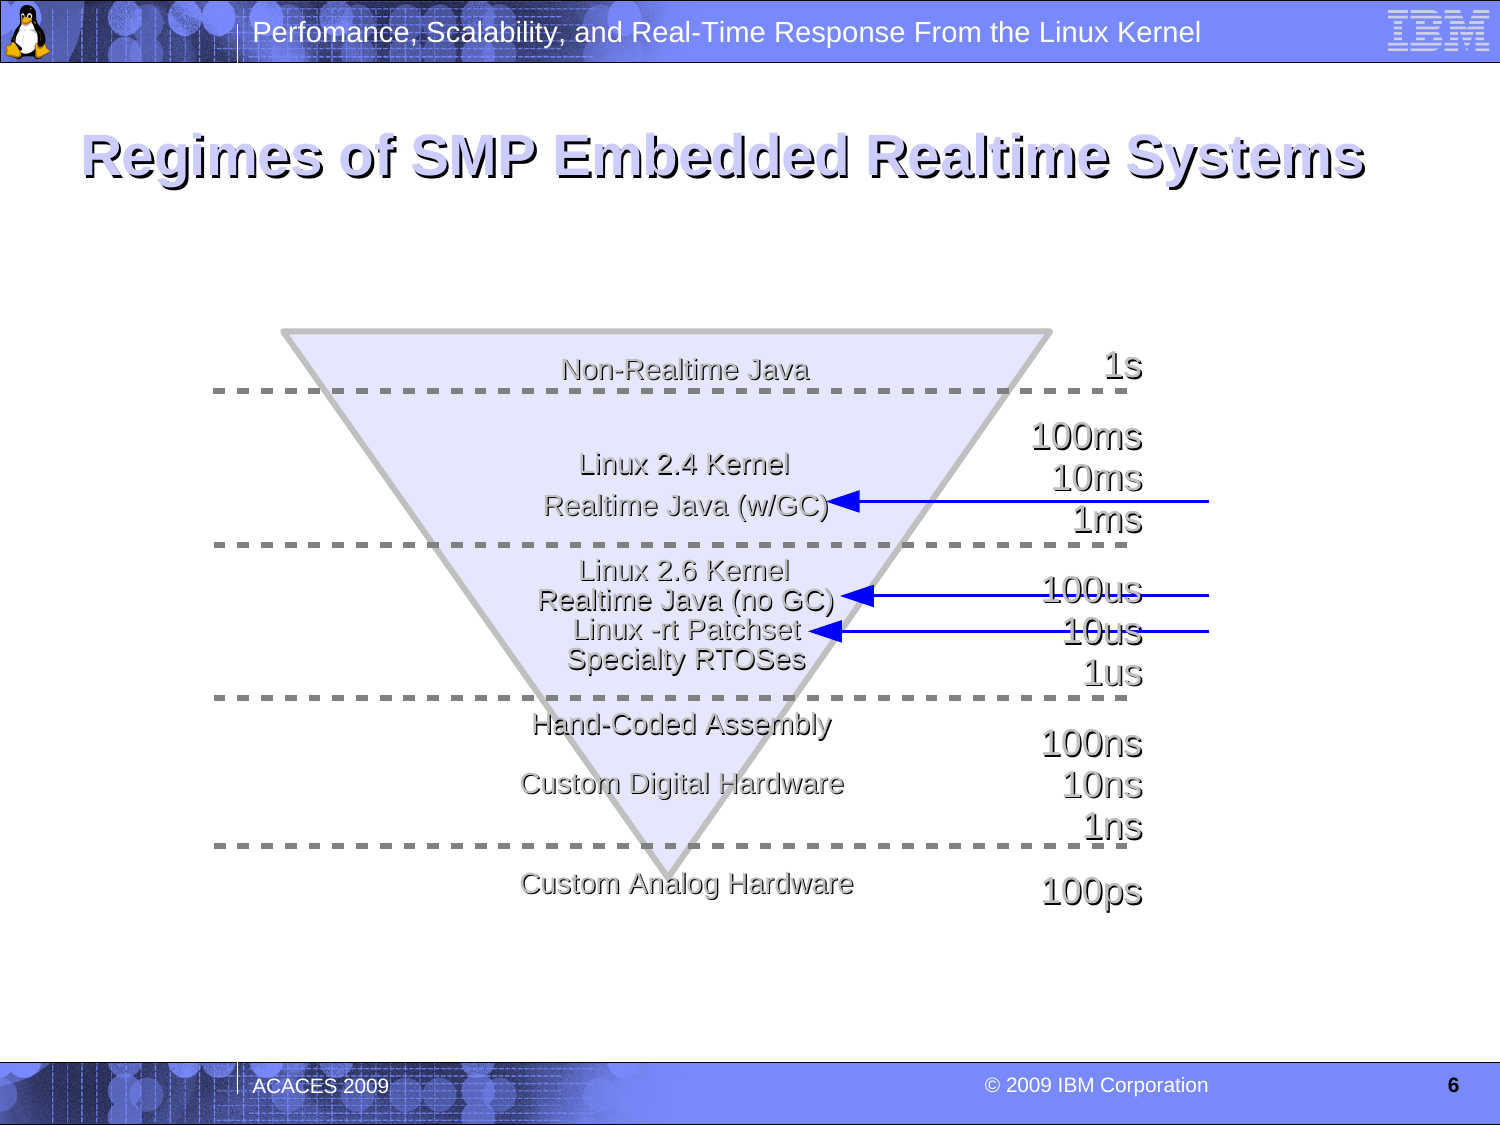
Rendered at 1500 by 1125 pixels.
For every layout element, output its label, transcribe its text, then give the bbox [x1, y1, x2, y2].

text_box 1s [1087, 333, 1157, 391]
text_box 100ps [1025, 859, 1157, 917]
text_box [616, 805, 719, 857]
text_box Specialty RTOSes [551, 632, 821, 681]
text_box [821, 637, 834, 660]
text_box 100ns [1025, 711, 1157, 769]
text_box 10ms [1035, 445, 1157, 503]
text_box Custom Analog Hardware [504, 857, 870, 905]
text_box Linux 2.6 Kernel [563, 544, 805, 573]
picture [0, 1063, 1500, 1124]
text_box [816, 622, 833, 628]
title Regimes of SMP Embedded Realtime Systems [79, 116, 1433, 199]
text_box 1us [1066, 657, 1157, 698]
picture [1, 1, 1500, 62]
text_box Hand-Coded Assembly [516, 697, 848, 746]
text_box Linux 2.4 Kernel [563, 437, 805, 479]
text_box 1ns [1066, 794, 1157, 852]
text_box [842, 622, 847, 630]
text_box [283, 331, 1051, 697]
text_box Realtime Java (no GC) [522, 573, 850, 622]
text_box Realtime Java (w/GC) [527, 479, 845, 527]
text_box Non-Realtime Java [545, 343, 825, 391]
text_box 10ns [1046, 753, 1157, 810]
text_box [850, 600, 861, 618]
text_box Linux -rt Patchset [557, 603, 816, 632]
text_box Custom Digital Hardware [504, 756, 861, 805]
text_box [575, 746, 761, 756]
text_box 1ms [1056, 487, 1157, 545]
text_box 100ms [1014, 404, 1157, 462]
text_box 100us [1025, 558, 1157, 615]
text_box 10us [1046, 599, 1157, 657]
